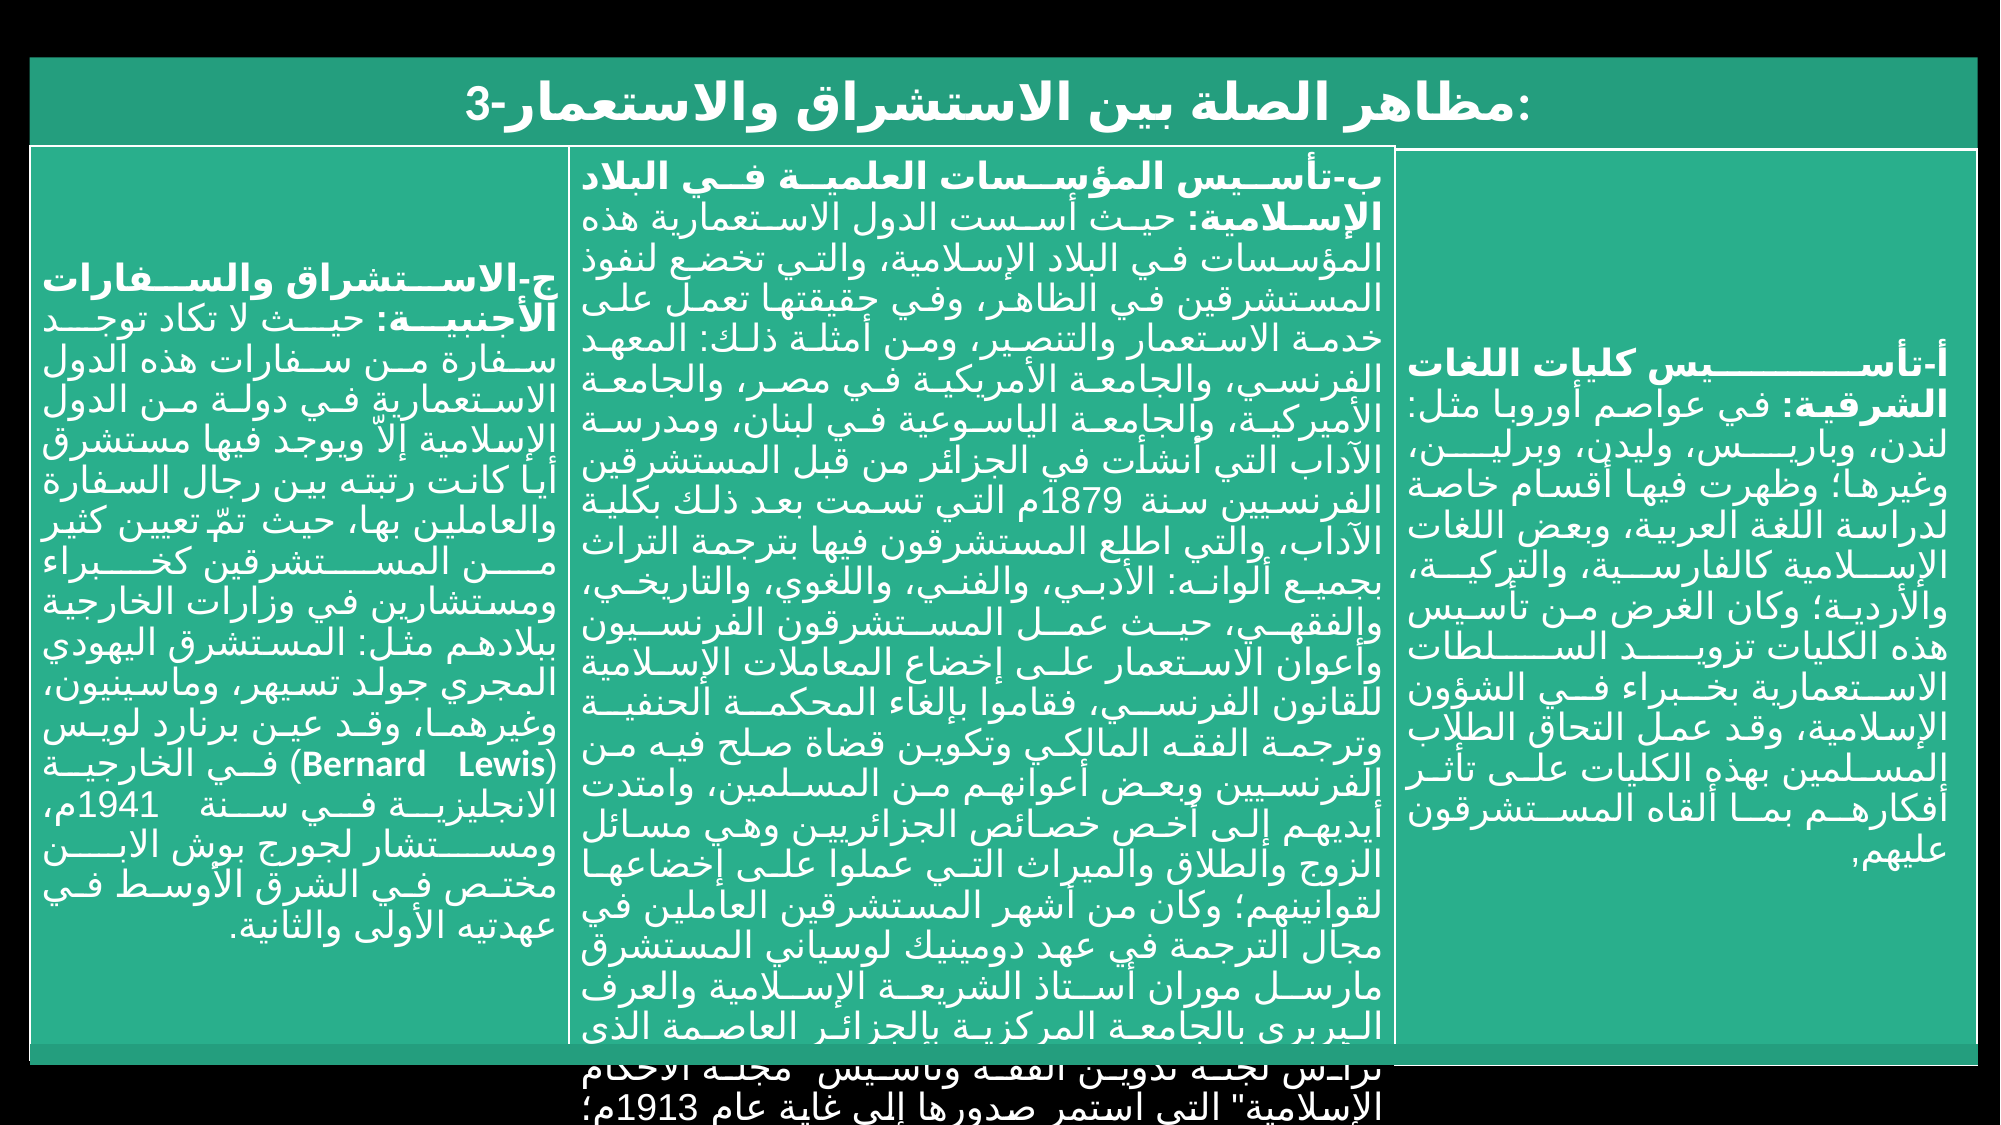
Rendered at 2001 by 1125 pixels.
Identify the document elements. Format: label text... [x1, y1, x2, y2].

text_box ج-الاستشراق والسفارات الأجنبية: حيث لا تكاد توجد سفارة من سفارات هذه الدول الاستعمارية في دولة من الدول الإسلامية إلاّ ويوجد فيها مستشرق أيا كانت رتبته بين رجال السفارة والعاملين بها، حيث تمّ تعيين كثير من المستشرقين كخبراء ومستشارين في وزارات الخارجية ببلادهم مثل: المستشرق اليهودي المجري جولد تسيهر، وماسينيون، وغيرهما، وقد عين برنارد لويس (Bernard Lewis) في الخارجية الانجليزية في سنة 1941م، ومستشار لجورج بوش الابن مختص في الشرق الأوسط في عهدتيه الأولى والثانية. [30, 145, 570, 1044]
text_box أ-تأسيس كليات اللغات الشرقية: في عواصم أوروبا مثل: لندن، وباريس، وليدن، وبرلين، وغيرها؛ وظهرت فيها أقسام خاصة لدراسة اللغة العربية، وبعض اللغات الإسلامية كالفارسية، والتركية، والأردية؛ وكان الغرض من تأسيس هذه الكليات تزويد السلطات الاستعمارية بخبراء في الشؤون الإسلامية، وقد عمل التحاق الطلاب المسلمين بهذه الكليات على تأثر أفكارهم بما ألقاه المستشرقون عليهم, [1395, 149, 1978, 1044]
text_box 3-مظاهر الصلة بين الاستشراق والاستعمار: [29, 57, 1978, 150]
text_box [30, 1044, 1978, 1065]
text_box ب-تأسيس المؤسسات العلمية في البلاد الإسلامية: حيث أسست الدول الاستعمارية هذه المؤسسات في البلاد الإسلامية، والتي تخضع لنفوذ المستشرقين في الظاهر، وفي حقيقتها تعمل على خدمة الاستعمار والتنصير، ومن أمثلة ذلك: المعهد الفرنسي، والجامعة الأمريكية في مصر، والجامعة الأميركية، والجامعة الياسوعية في لبنان، ومدرسة الآداب التي أنشأت في الجزائر من قبل المستشرقين الفرنسيين سنة 1879م التي تسمت بعد ذلك بكلية الآداب، والتي اطلع المستشرقون فيها بترجمة التراث بجميع ألوانه: الأدبي، والفني، واللغوي، والتاريخي، والفقهي، حيث عمل المستشرقون الفرنسيون وأعوان الاستعمار على إخضاع المعاملات الإسلامية للقانون الفرنسي، فقاموا بإلغاء المحكمة الحنفية وترجمة الفقه المالكي وتكوين قضاة صلح فيه من الفرنسيين وبعض أعوانهم من المسلمين، وامتدت أيديهم إلى أخص خصائص الجزائريين وهي مسائل الزوج والطلاق والميراث التي عملوا على إخضاعها لقوانينهم؛ وكان من أشهر المستشرقين العاملين في مجال الترجمة في عهد دومينيك لوسياني المستشرق مارسل موران أستاذ الشريعة الإسلامية والعرف البربري بالجامعة المركزية بالجزائر العاصمة الذي ترأس لجنة تدوين الفقه وتأسيس "مجلة الأحكام الإسلامية" التي استمر صدورها إلى غاية عام 1913م؛ كما قام الطبيب والمستشرق الفرنسي بيرون بترجمة مختصر الخليل في الفقه الإسلامي، وكتب عن الطب النبوي والطب العربي، وقد كافأته السلطات الاستعمارية على مجهوداته فنصبته مقررا في المدارس الرسمية والمحاكم في الجزائر المحتلة, [569, 146, 1395, 1044]
